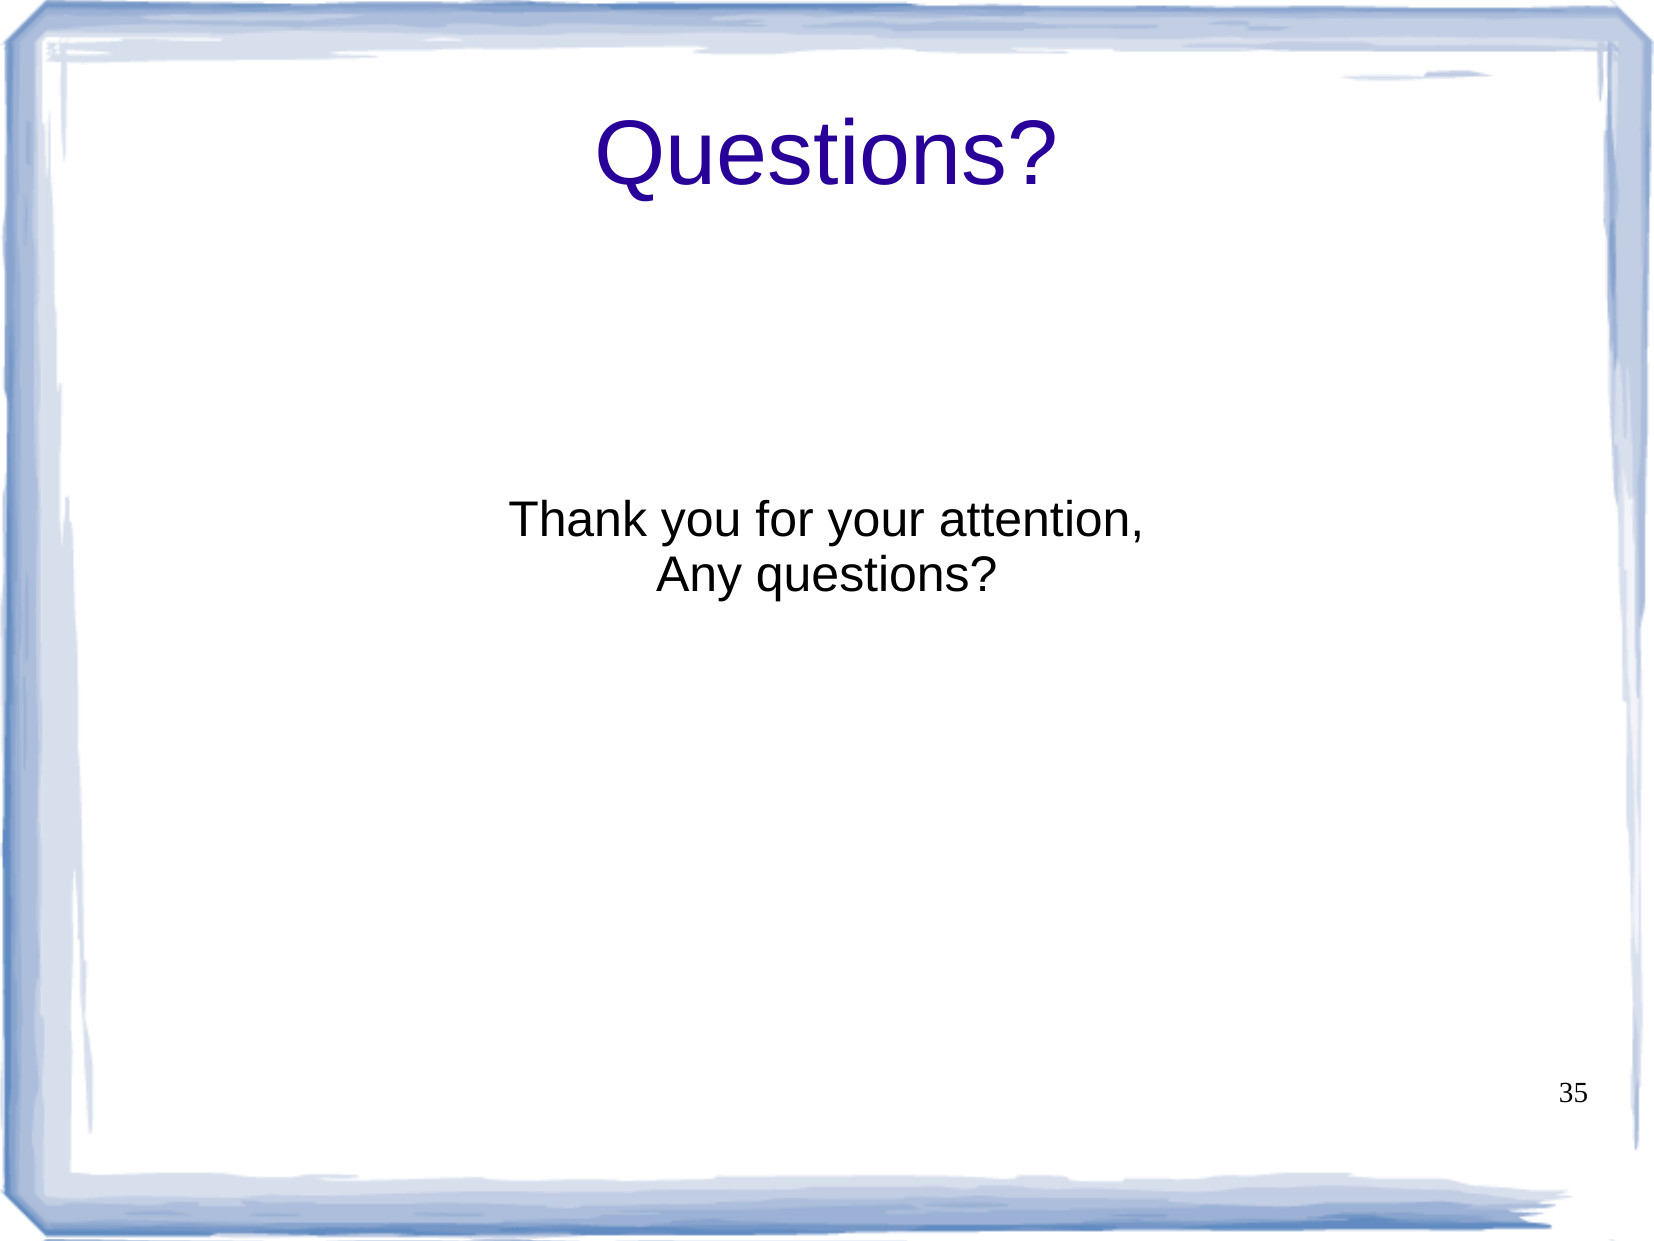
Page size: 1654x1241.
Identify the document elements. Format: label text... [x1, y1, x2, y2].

subtitle Thank you for your attention, Any questions? [82, 49, 1571, 1045]
picture [0, 0, 1654, 1241]
